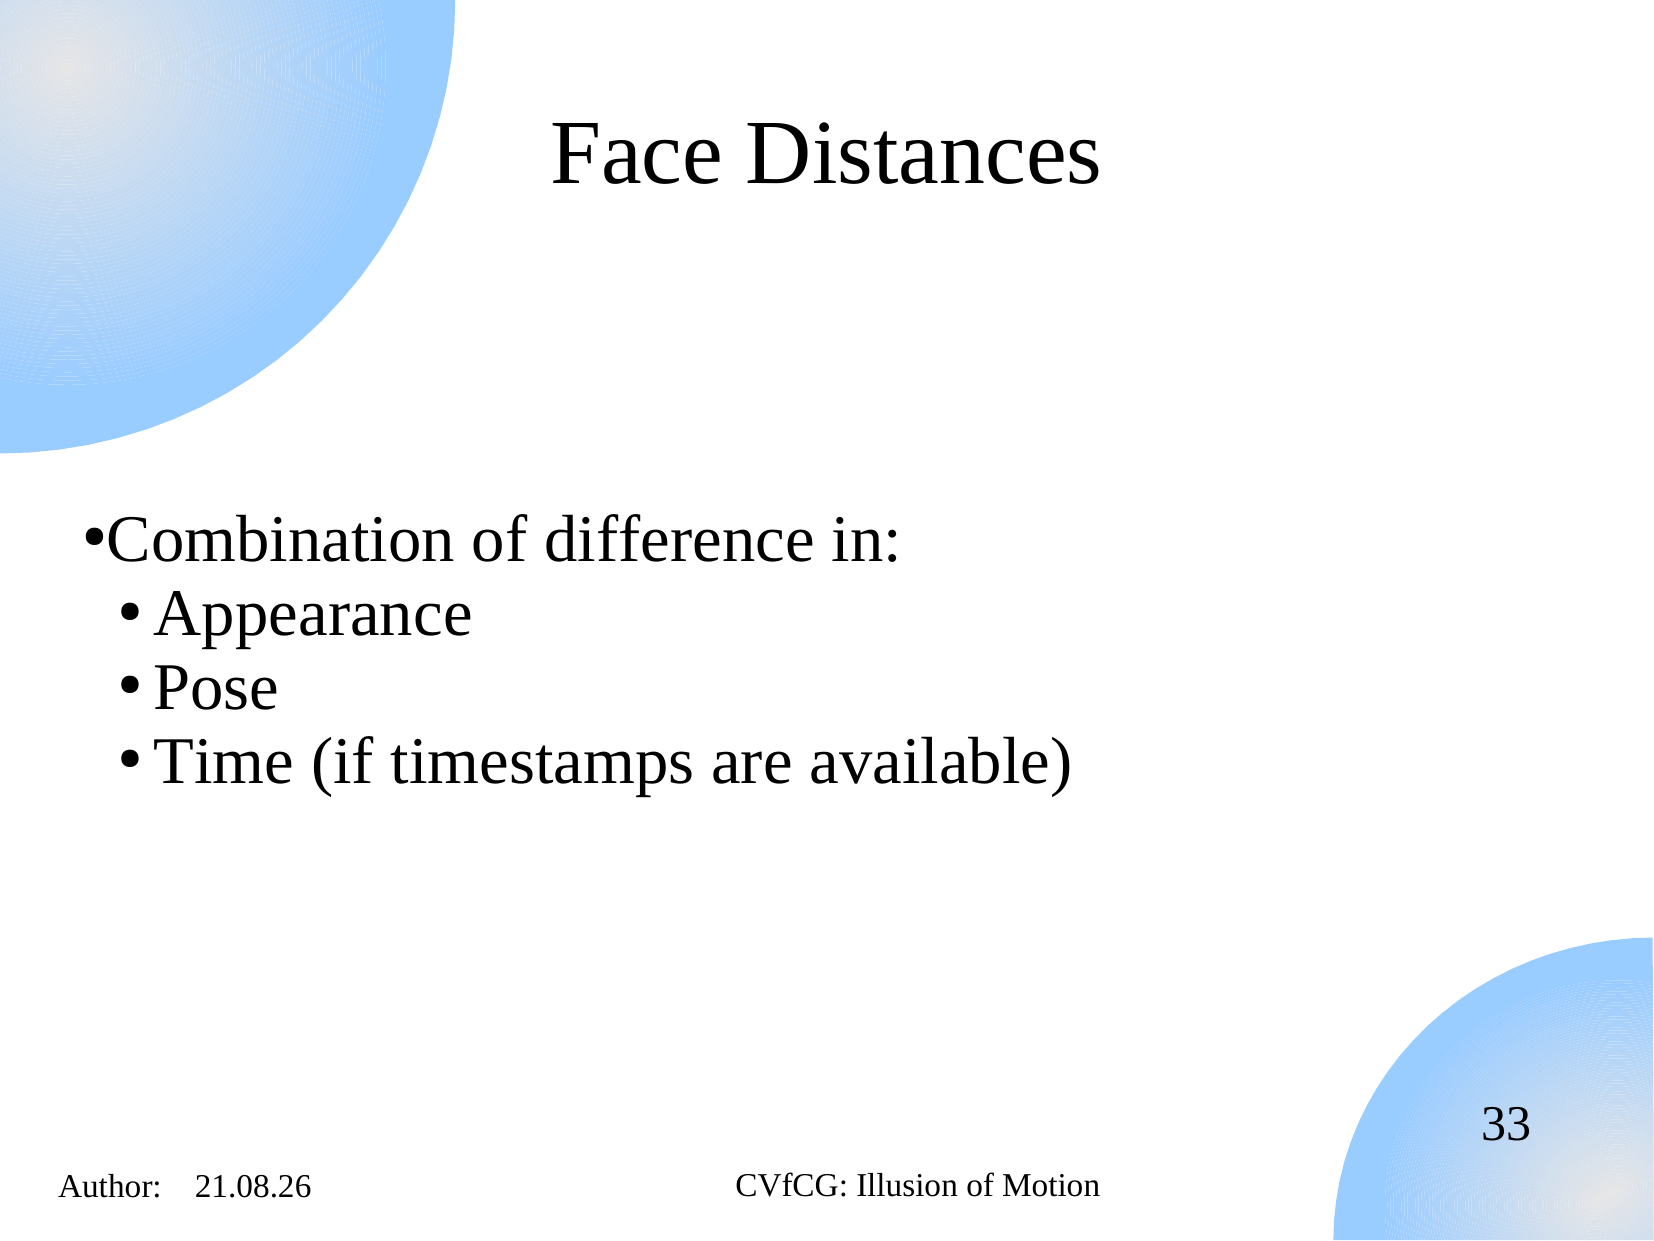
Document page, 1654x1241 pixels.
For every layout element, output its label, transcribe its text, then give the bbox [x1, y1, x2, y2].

text_box <number> [1401, 1095, 1611, 1152]
text_box CVfCG: Illusion of Motion [735, 1166, 1346, 1204]
title Face Distances [82, 49, 1571, 257]
subtitle Combination of difference in: Appearance Pose Time (if timestamps are available) [82, 290, 1571, 1010]
